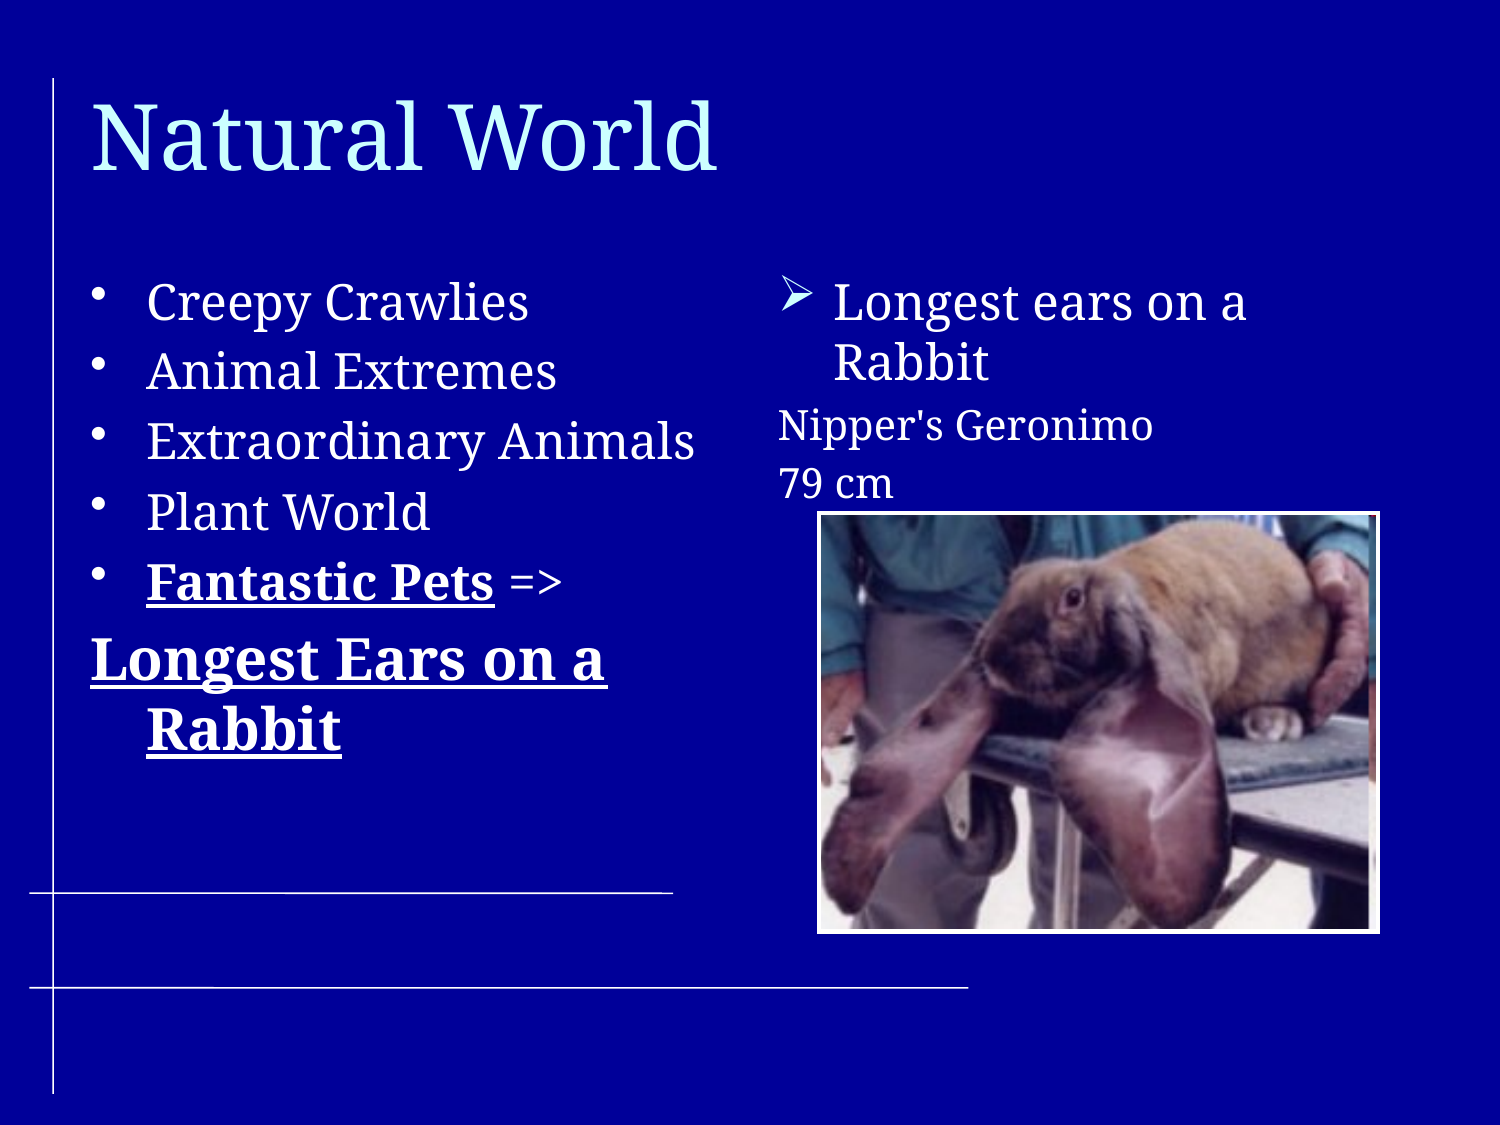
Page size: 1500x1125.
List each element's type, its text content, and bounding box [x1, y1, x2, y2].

list Longest ears on a Rabbit Nipper's Geronimo 79 cm [762, 262, 1425, 492]
title Natural World [75, 45, 1425, 233]
list Creepy Crawlies Animal Extremes Extraordinary Animals Plant World Fantastic Pets => Longest Ears on a Rabbit [75, 262, 738, 740]
picture [820, 515, 1376, 930]
